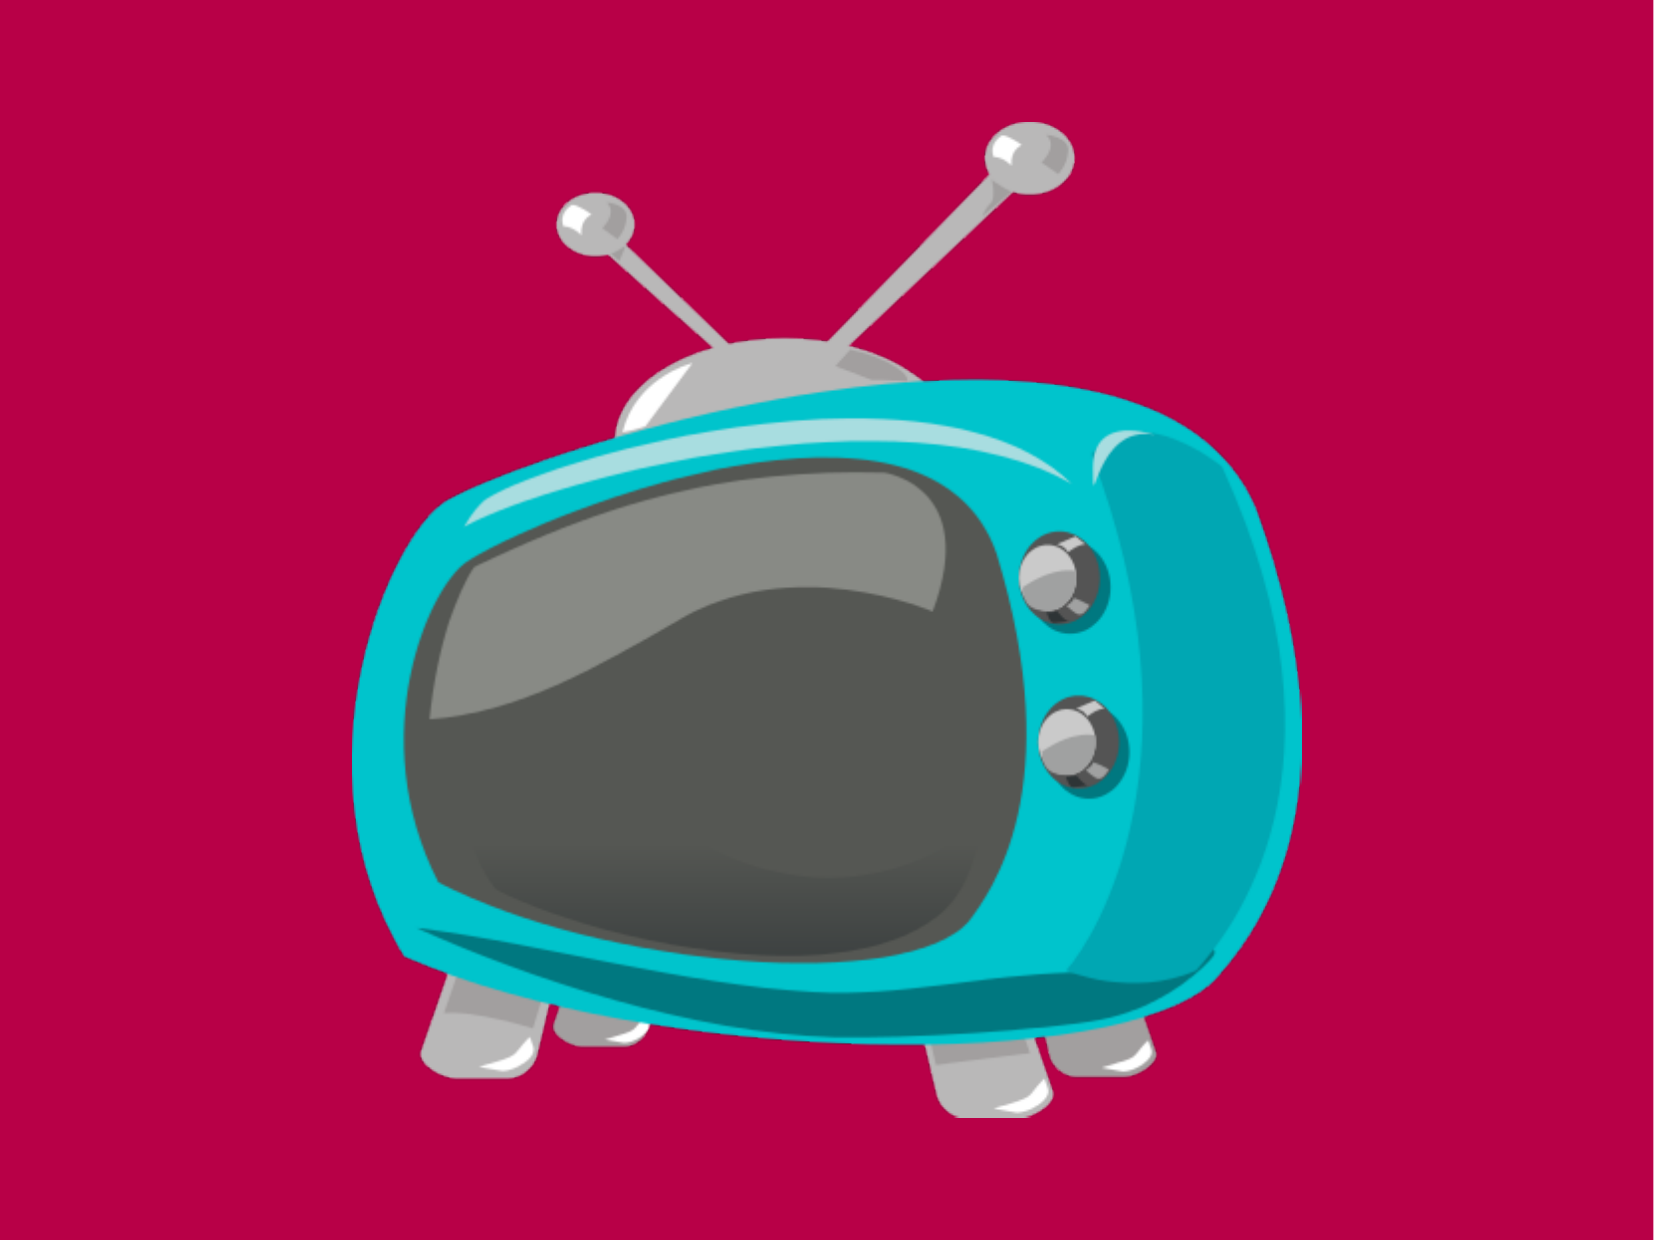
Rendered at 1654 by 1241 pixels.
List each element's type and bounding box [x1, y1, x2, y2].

picture [352, 122, 1302, 1118]
